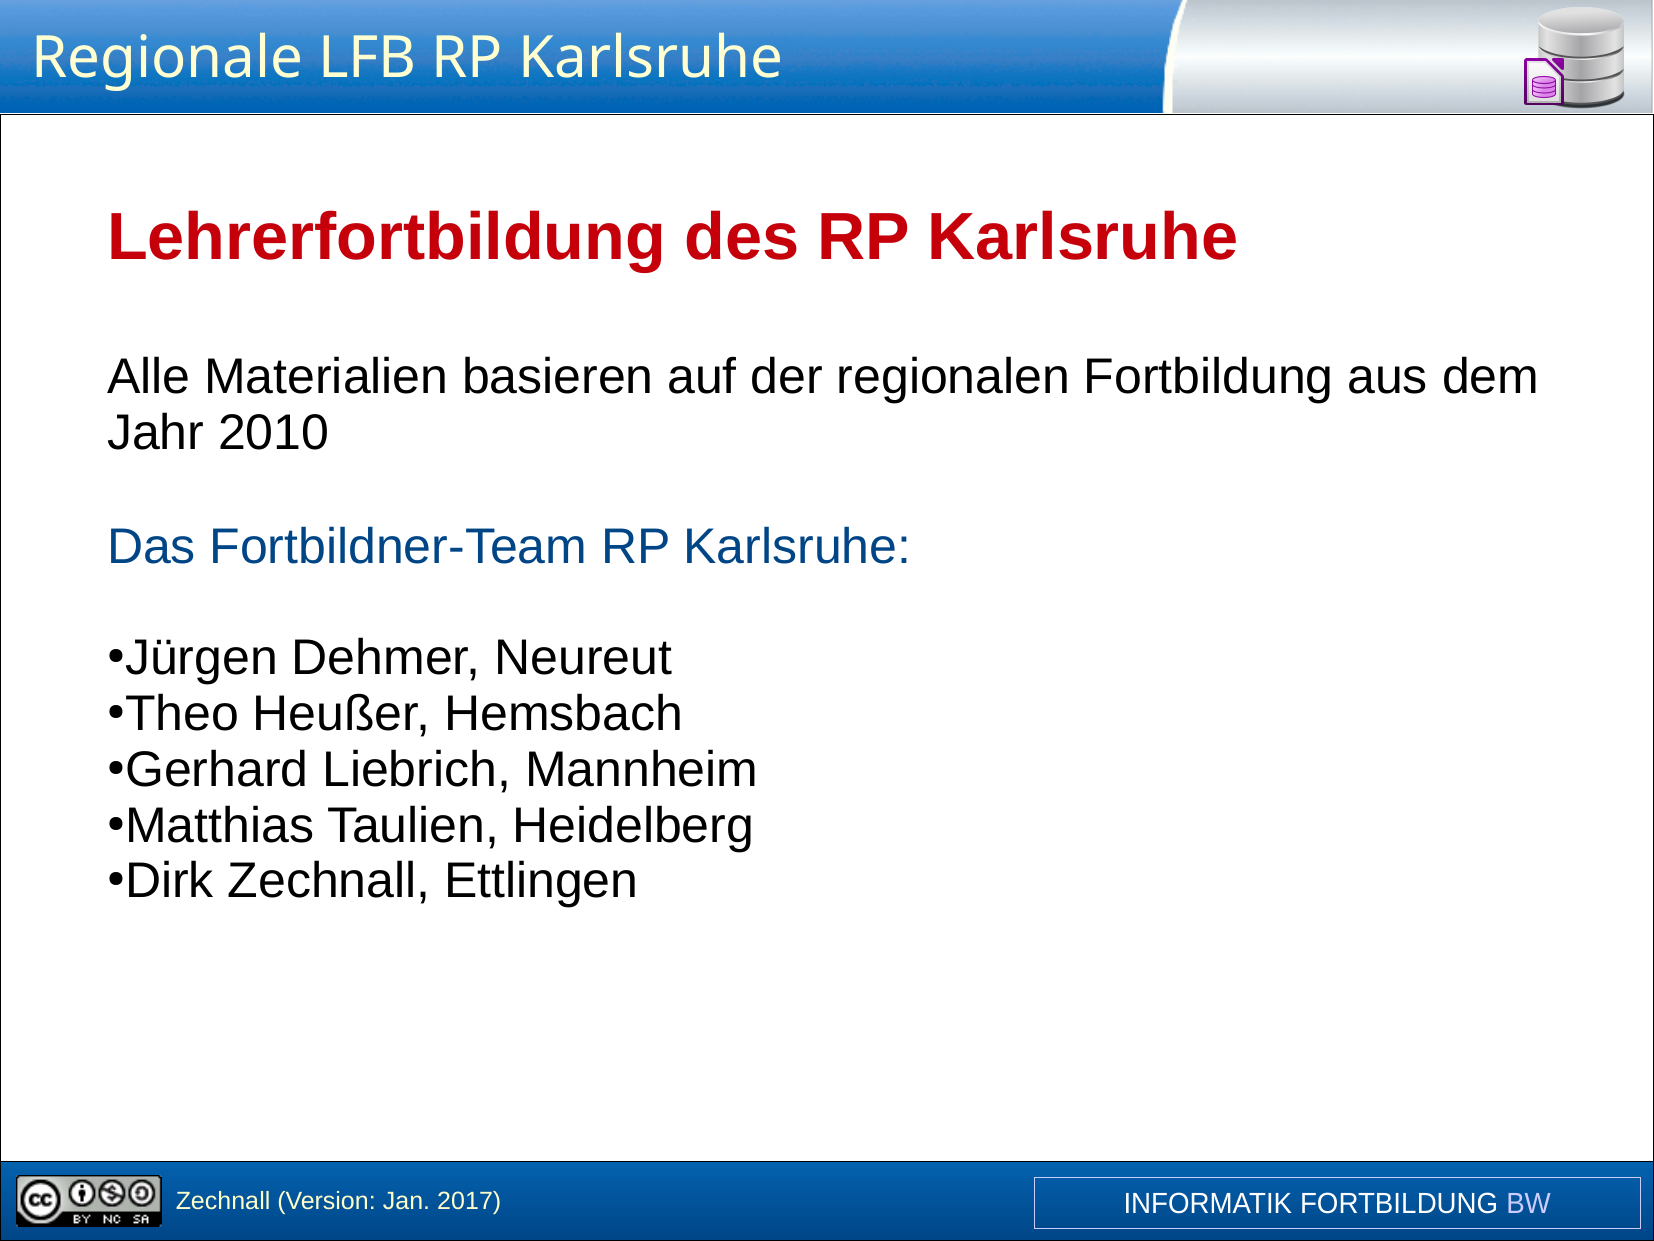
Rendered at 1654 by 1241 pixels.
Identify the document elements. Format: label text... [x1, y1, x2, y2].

text_box Das Fortbildner-Team RP Karlsruhe: Jürgen Dehmer, Neureut Theo Heußer, Hemsbach Gerhard Liebrich, Mannheim Matthias Taulien, Heidelberg Dirk Zechnall, Ettlingen [92, 510, 1220, 950]
picture [16, 1175, 162, 1227]
picture [0, 0, 1654, 113]
title Regionale LFB RP Karlsruhe [31, 16, 1151, 94]
text_box Lehrerfortbildung des RP Karlsruhe Alle Materialien basieren auf der regionalen Fortbildung aus dem Jahr 2010 [92, 191, 1568, 468]
